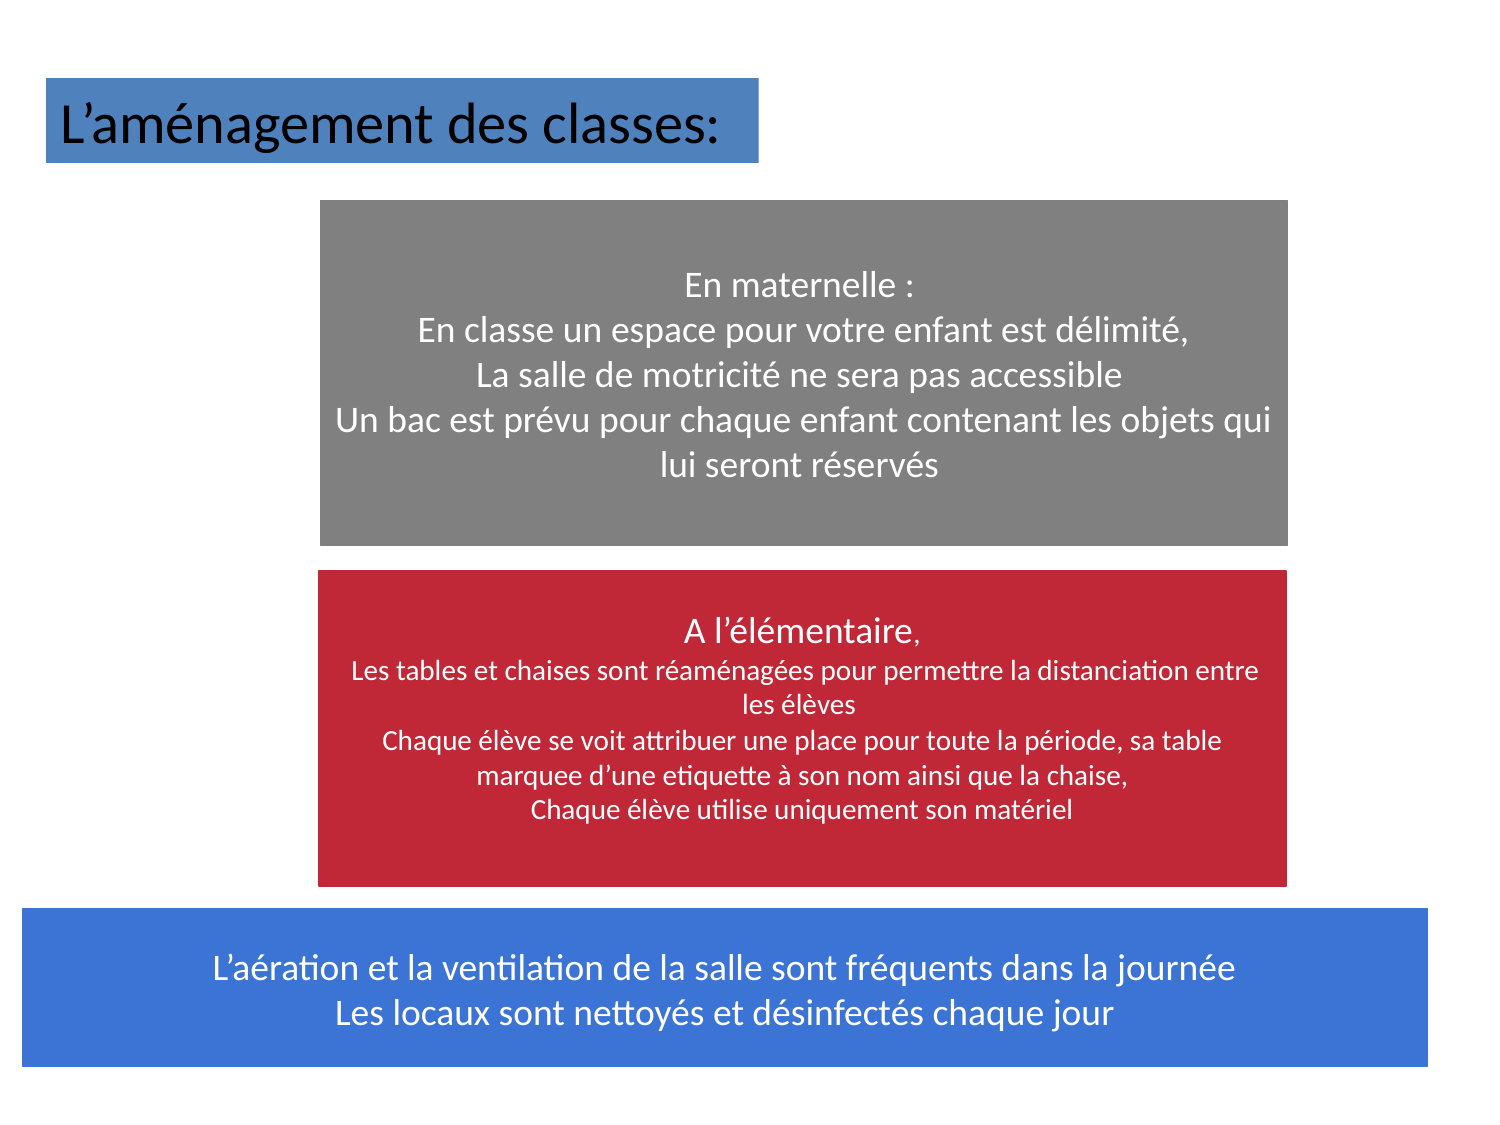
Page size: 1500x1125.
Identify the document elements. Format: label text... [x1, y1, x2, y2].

text_box A l’élémentaire, Les tables et chaises sont réaménagées pour permettre la distanciation entre les élèves Chaque élève se voit attribuer une place pour toute la période, sa table marquee d’une etiquette à son nom ainsi que la chaise, Chaque élève utilise uniquement son matériel [318, 570, 1286, 886]
text_box En maternelle : En classe un espace pour votre enfant est délimité, La salle de motricité ne sera pas accessible Un bac est prévu pour chaque enfant contenant les objets qui lui seront réservés [320, 200, 1288, 545]
text_box L’aménagement des classes: [46, 78, 759, 163]
text_box L’aération et la ventilation de la salle sont fréquents dans la journée Les locaux sont nettoyés et désinfectés chaque jour [22, 908, 1428, 1067]
